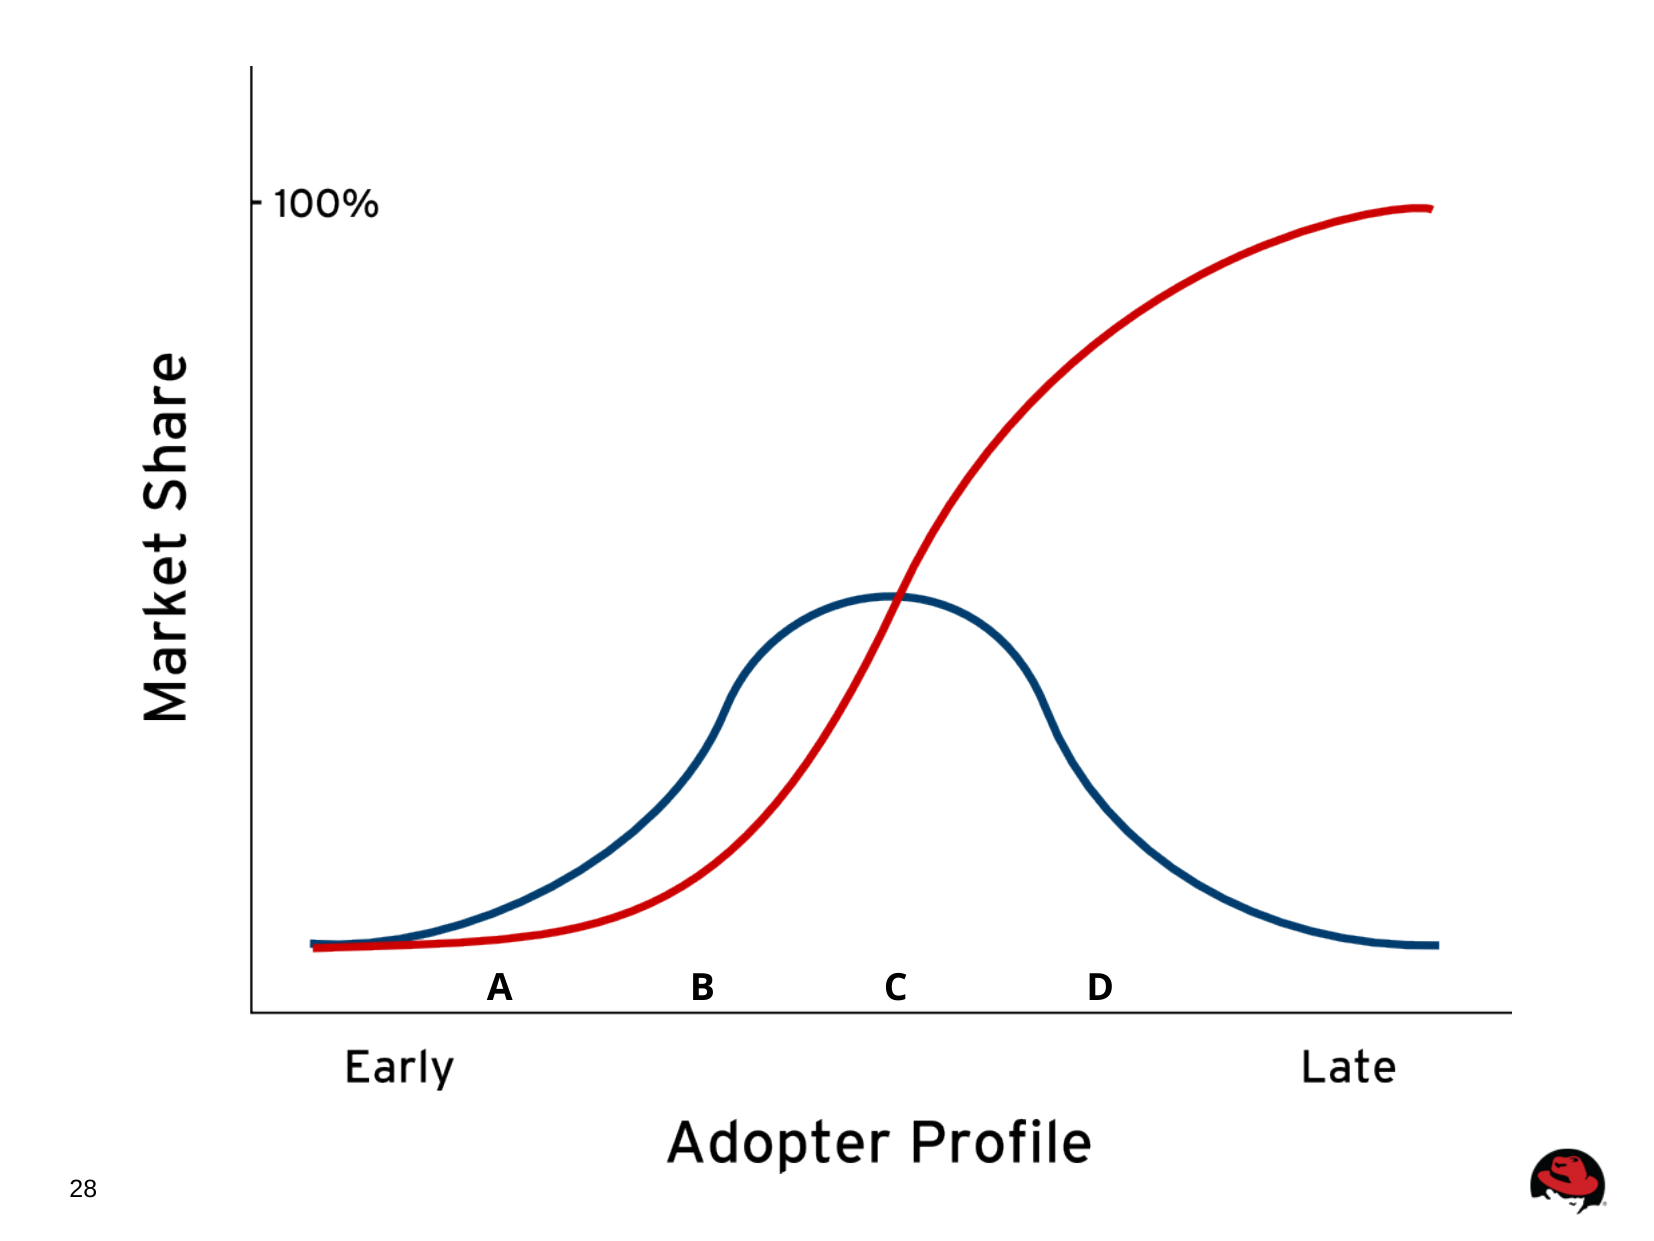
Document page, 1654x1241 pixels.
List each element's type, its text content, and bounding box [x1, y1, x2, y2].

text_box D [1071, 953, 1128, 1013]
picture [142, 66, 1512, 1174]
text_box A [472, 953, 529, 1013]
picture [1529, 1146, 1613, 1224]
text_box B [675, 953, 729, 1013]
text_box C [869, 953, 924, 1013]
